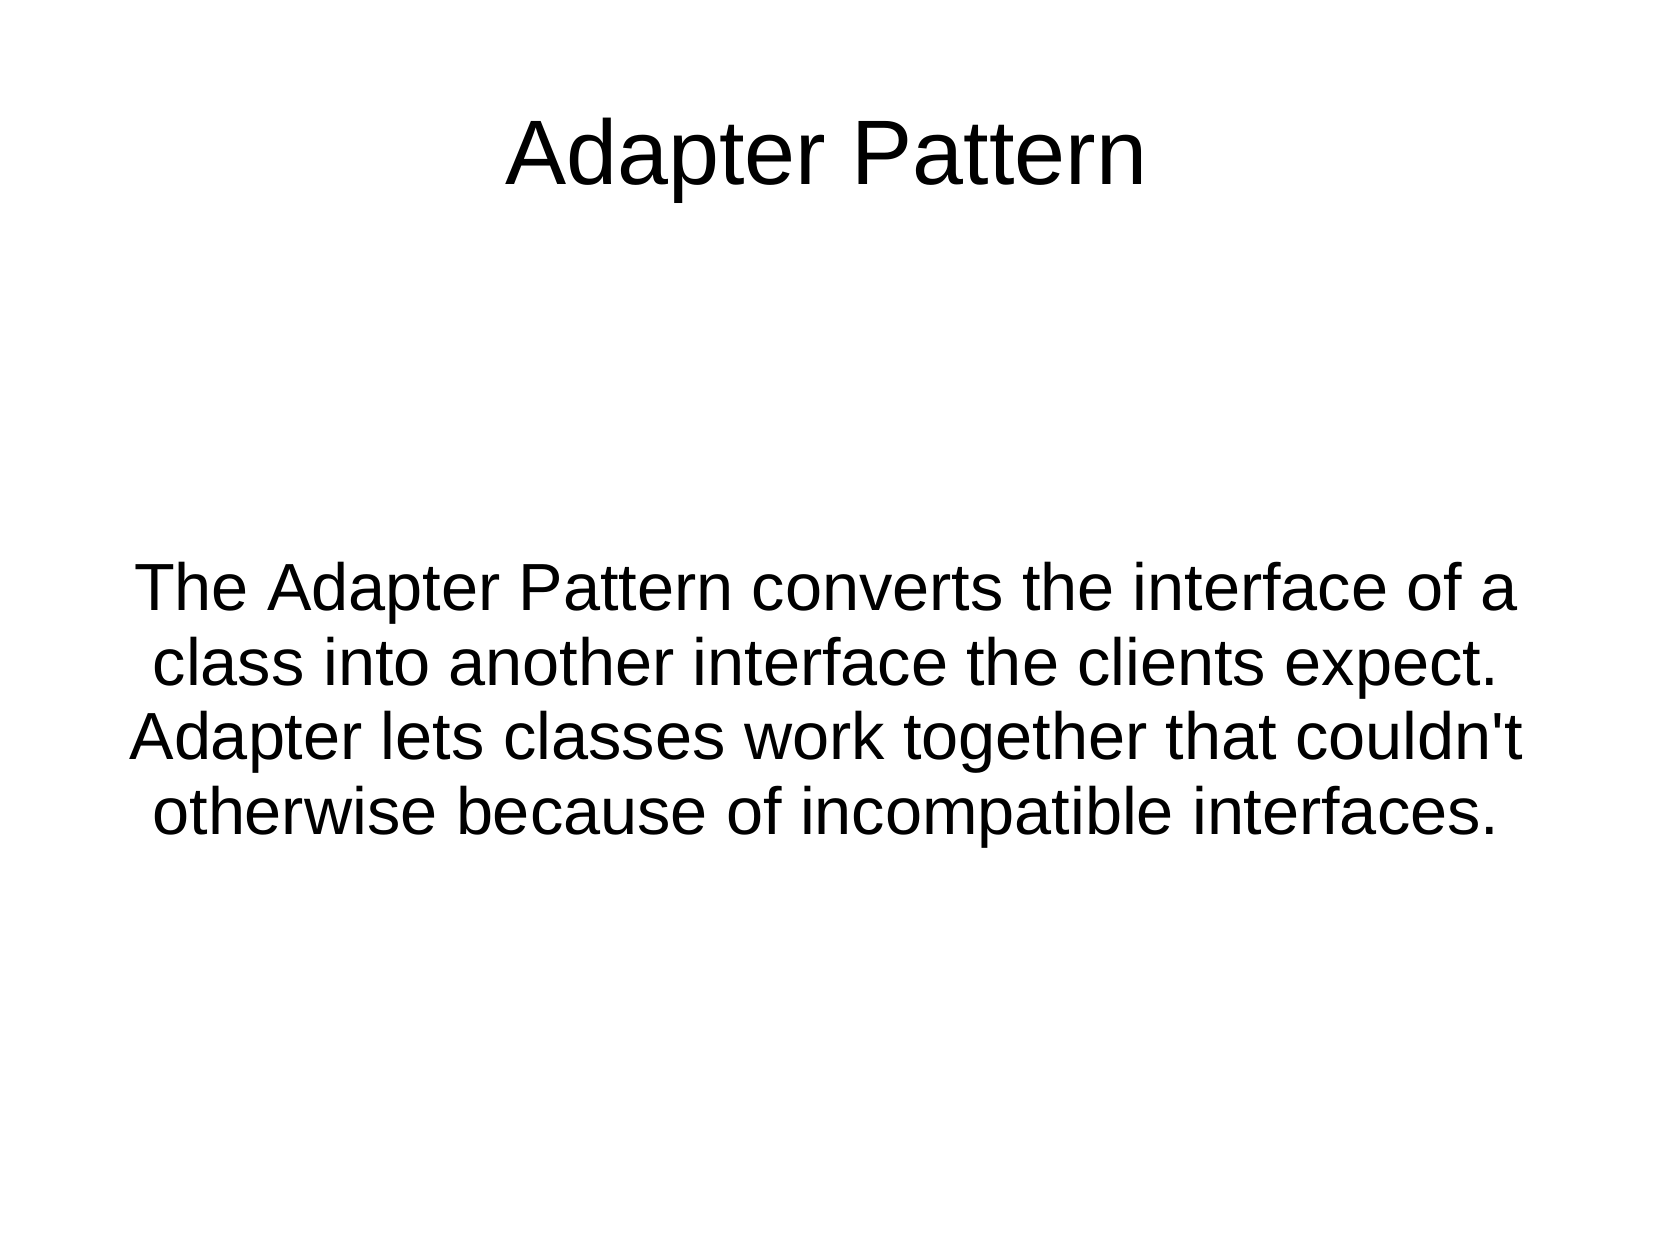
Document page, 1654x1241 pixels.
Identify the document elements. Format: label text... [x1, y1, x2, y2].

title Adapter Pattern [82, 56, 1571, 250]
subtitle The Adapter Pattern converts the interface of a class into another interface the clients expect. Adapter lets classes work together that couldn't otherwise because of incompatible interfaces. [82, 297, 1571, 1102]
